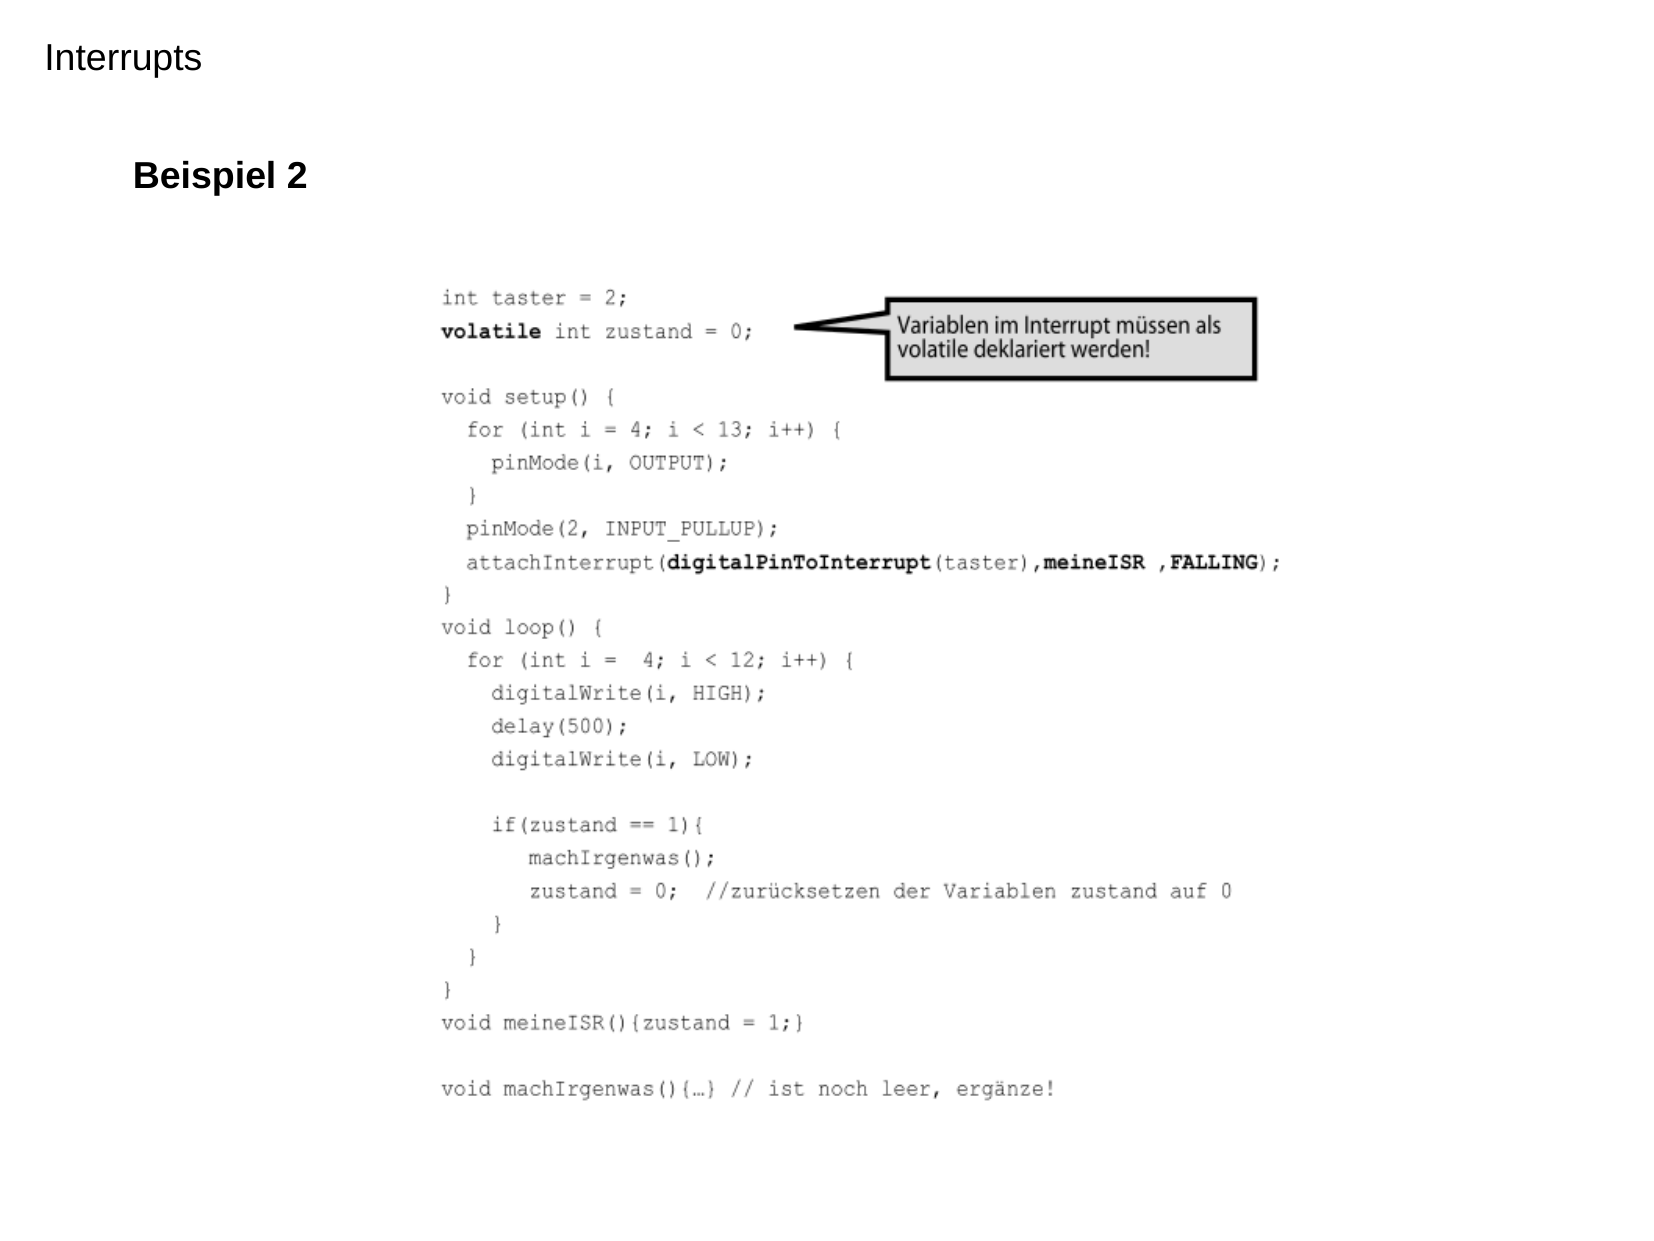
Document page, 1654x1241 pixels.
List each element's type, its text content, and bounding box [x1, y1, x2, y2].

text_box Beispiel 2 [118, 147, 1536, 331]
text_box Interrupts [29, 29, 709, 87]
picture [433, 265, 1329, 1121]
